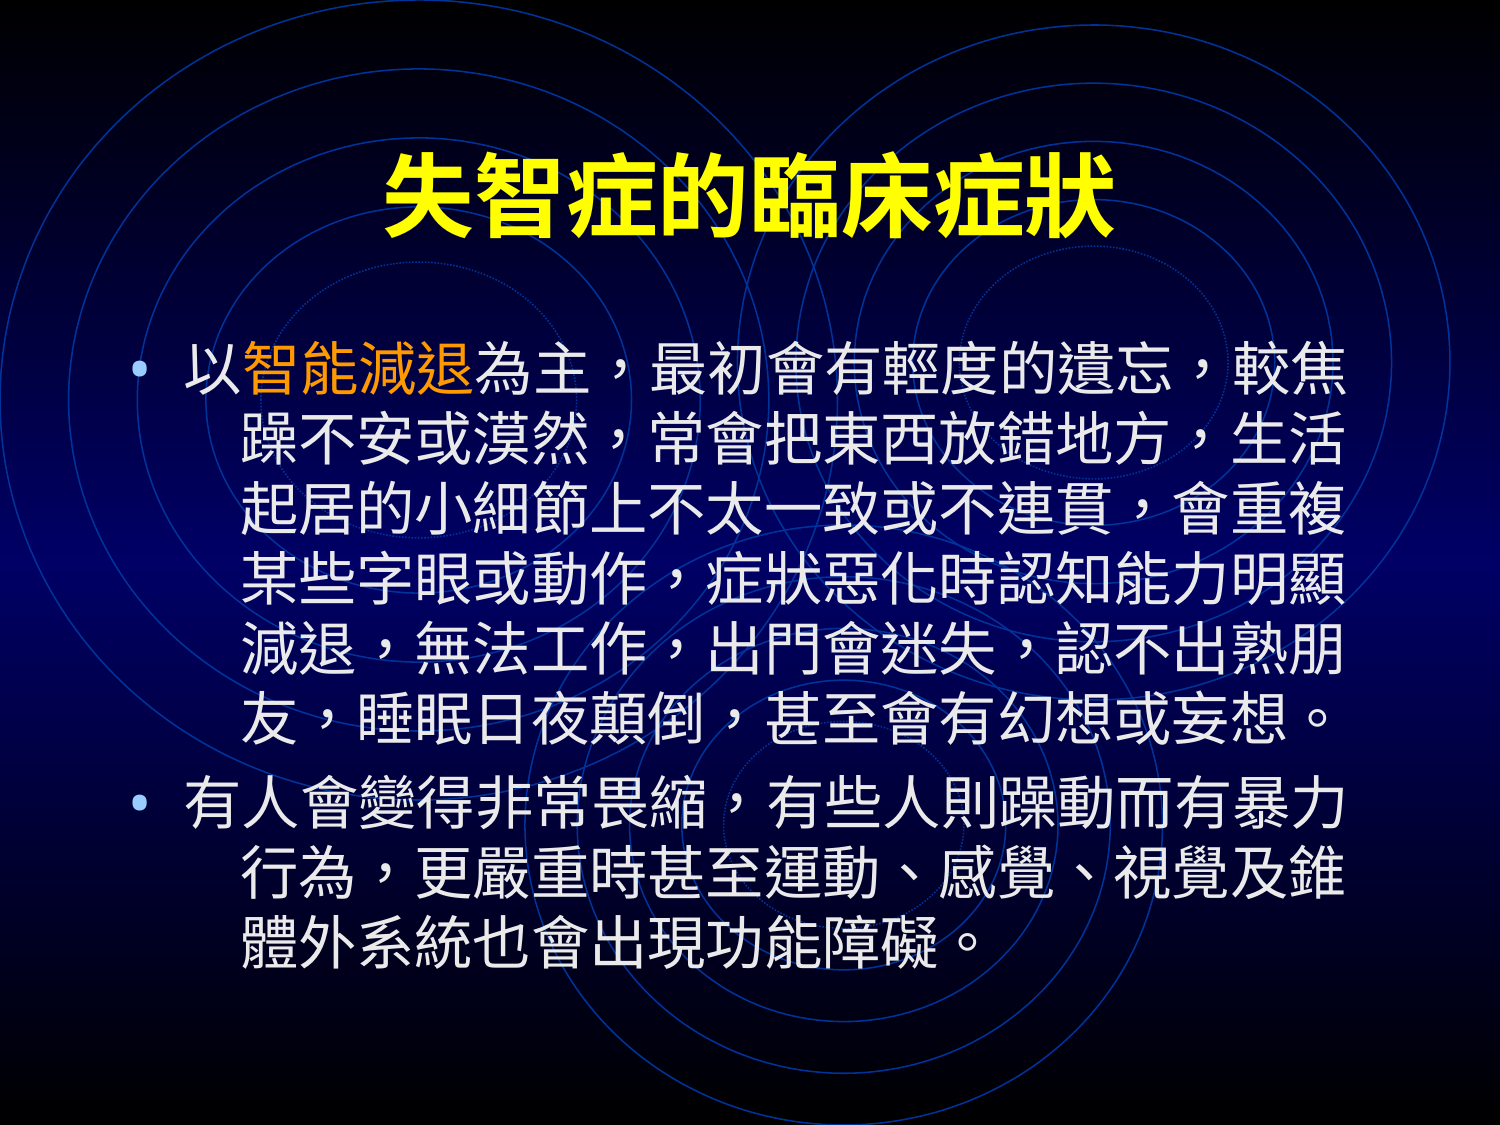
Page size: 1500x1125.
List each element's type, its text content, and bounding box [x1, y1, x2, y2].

list 以智能減退為主，最初會有輕度的遺忘，較焦躁不安或漠然，常會把東西放錯地方，生活起居的小細節上不太一致或不連貫，會重複某些字眼或動作，症狀惡化時認知能力明顯減退，無法工作，出門會迷失，認不出熟朋友，睡眠日夜顛倒，甚至會有幻想或妄想。 有人會變得非常畏縮，有些人則躁動而有暴力行為，更嚴重時甚至運動、感覺、視覺及錐體外系統也會出現功能障礙。 [112, 324, 1388, 1000]
title 失智症的臨床症狀 [112, 99, 1388, 288]
